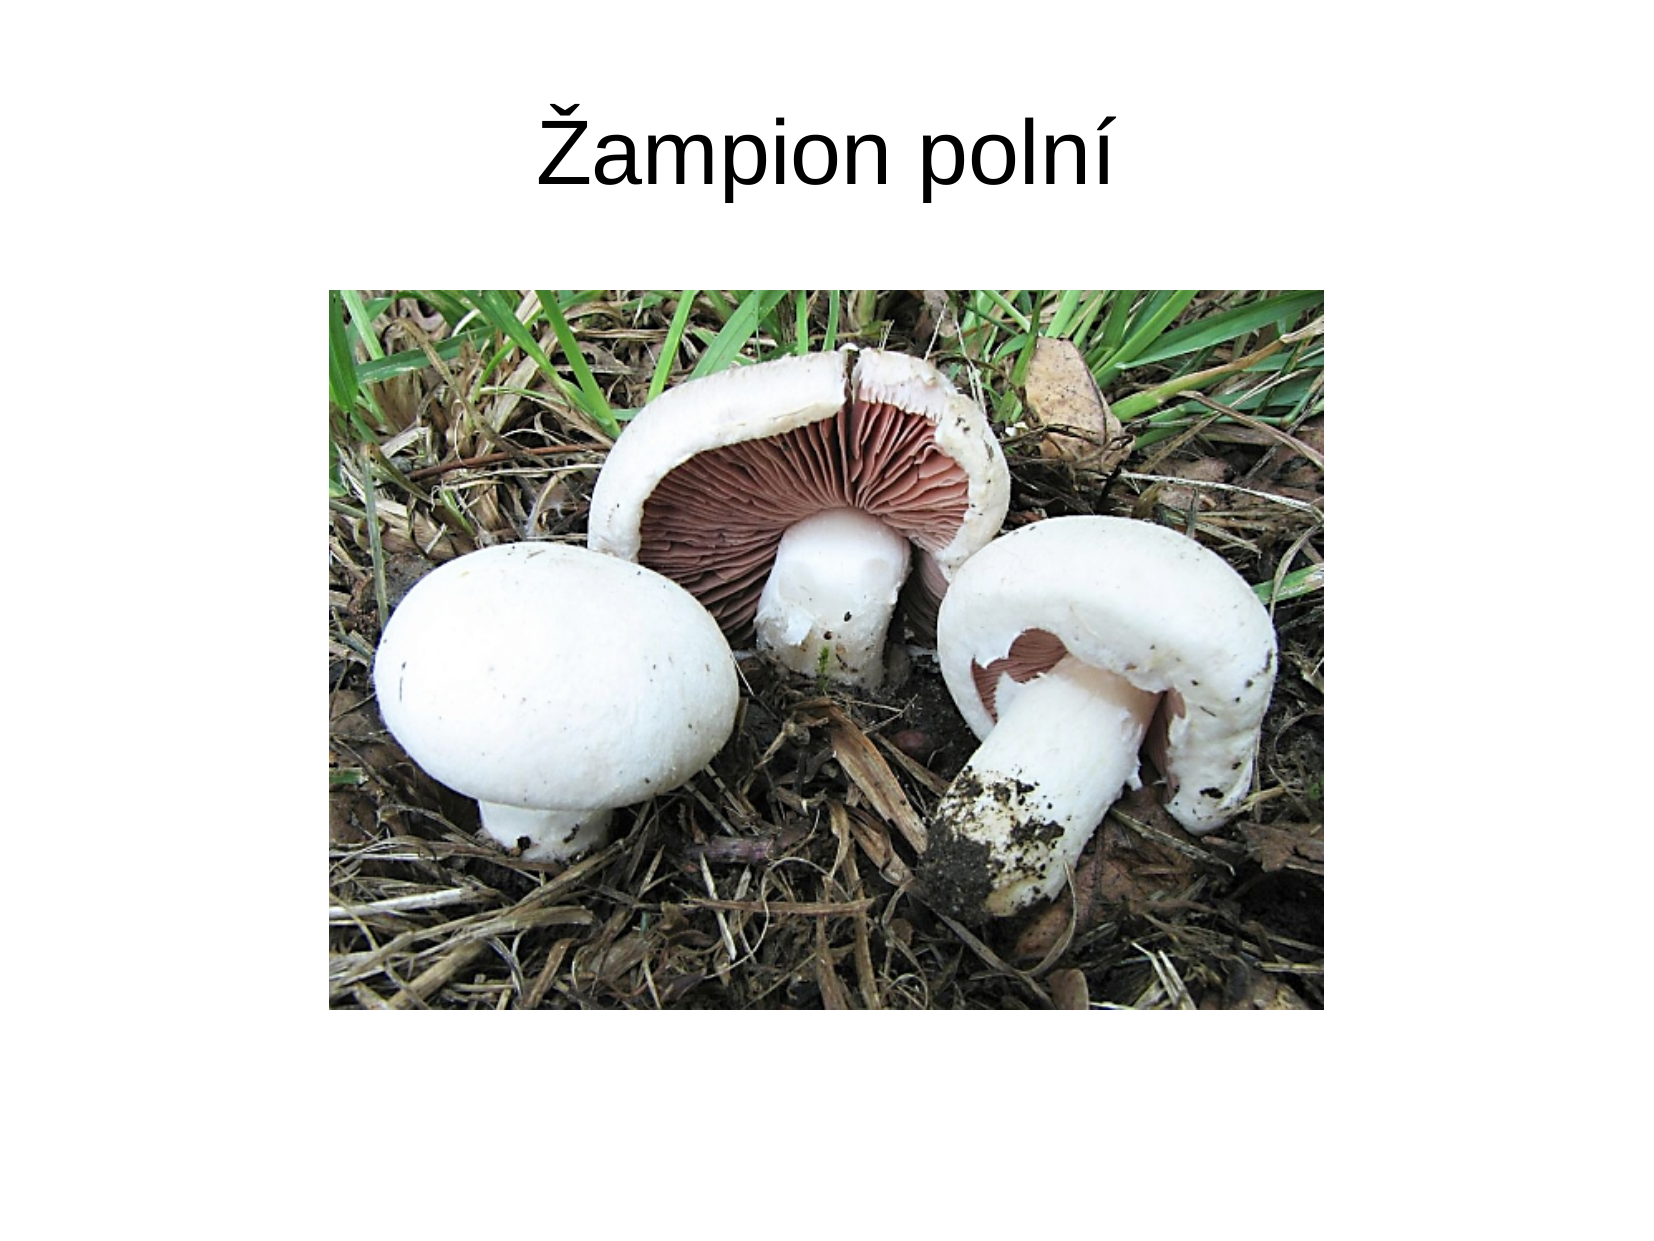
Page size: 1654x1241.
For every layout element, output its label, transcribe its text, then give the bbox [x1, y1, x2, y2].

picture [329, 290, 1324, 1010]
title Žampion polní [82, 49, 1571, 257]
